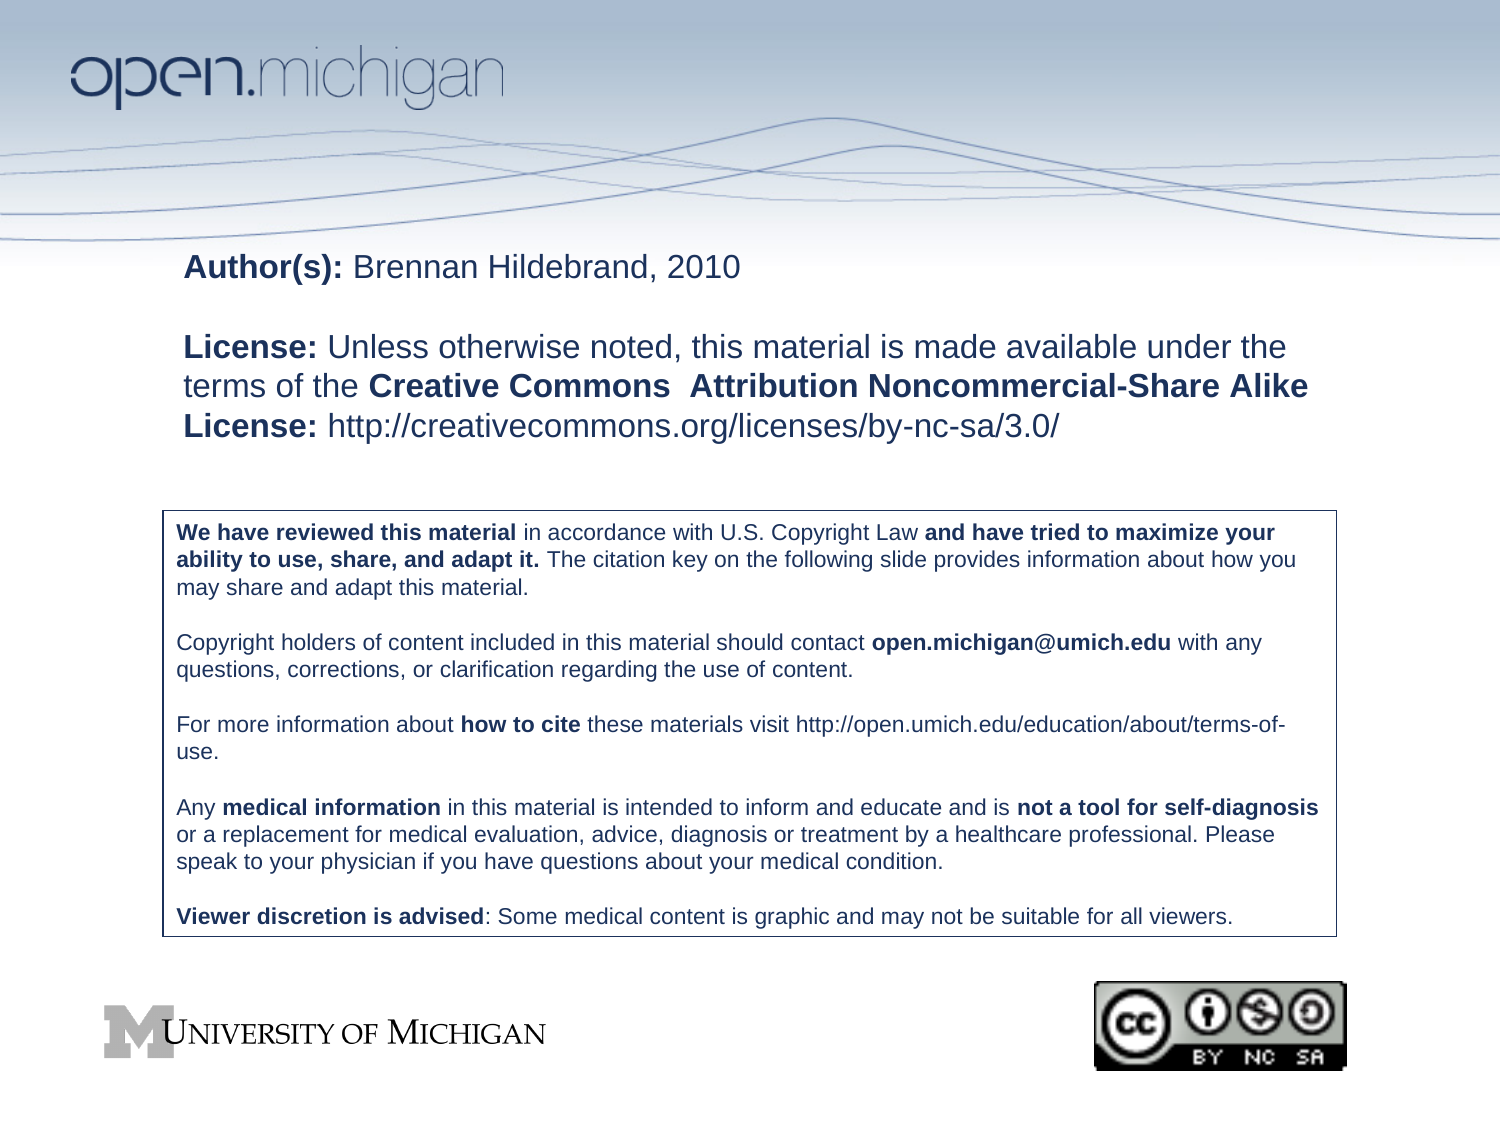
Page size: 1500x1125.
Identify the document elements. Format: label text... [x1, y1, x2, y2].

picture [103, 1004, 546, 1059]
text_box We have reviewed this material in accordance with U.S. Copyright Law and have tried to maximize your ability to use, share, and adapt it. The citation key on the following slide provides information about how you may share and adapt this material. Copyright holders of content included in this material should contact open.michigan@umich.edu with any questions, corrections, or clarification regarding the use of content. For more information about how to cite these materials visit http://open.umich.edu/education/about/terms-of-use. Any medical information in this material is intended to inform and educate and is not a tool for self-diagnosis or a replacement for medical evaluation, advice, diagnosis or treatment by a healthcare professional. Please speak to your physician if you have questions about your medical condition. Viewer discretion is advised: Some medical content is graphic and may not be suitable for all viewers. [162, 510, 1337, 937]
picture [1094, 981, 1347, 1071]
text_box Author(s): Brennan Hildebrand, 2010 License: Unless otherwise noted, this material is made available under the terms of the Creative Commons Attribution Noncommercial-Share Alike License: http://creativecommons.org/licenses/by-nc-sa/3.0/ [170, 237, 1327, 452]
picture [0, 0, 1500, 266]
